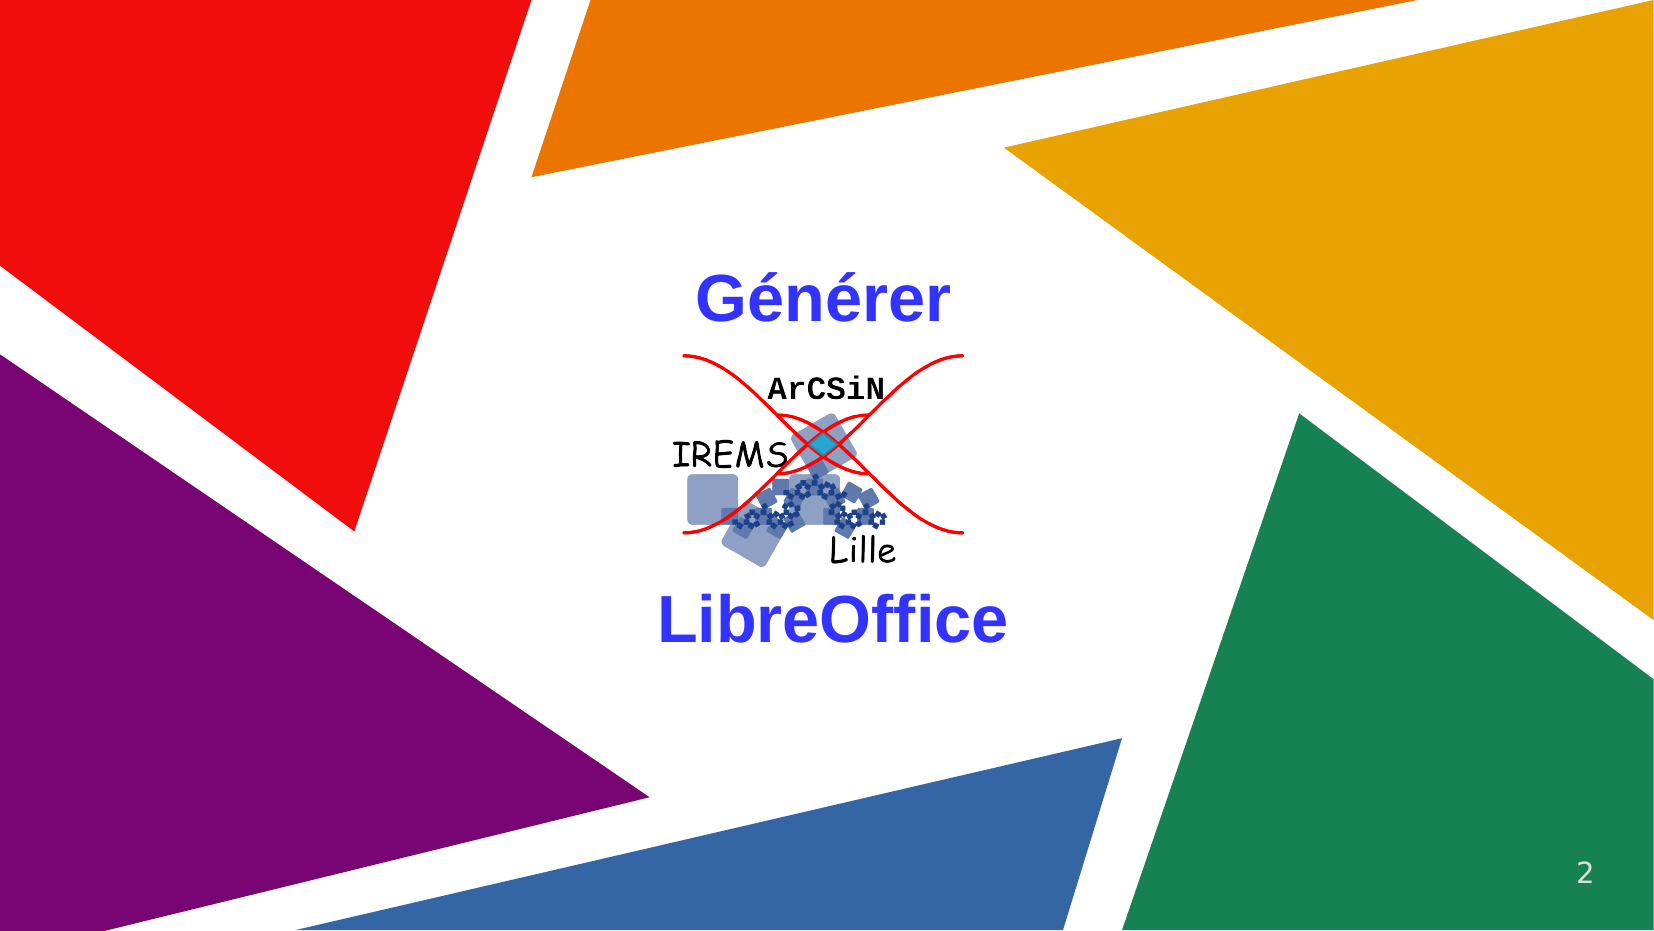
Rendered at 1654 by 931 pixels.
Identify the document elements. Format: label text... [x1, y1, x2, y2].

text_box Générer LibreOffice [413, 253, 1253, 727]
picture [673, 354, 964, 567]
